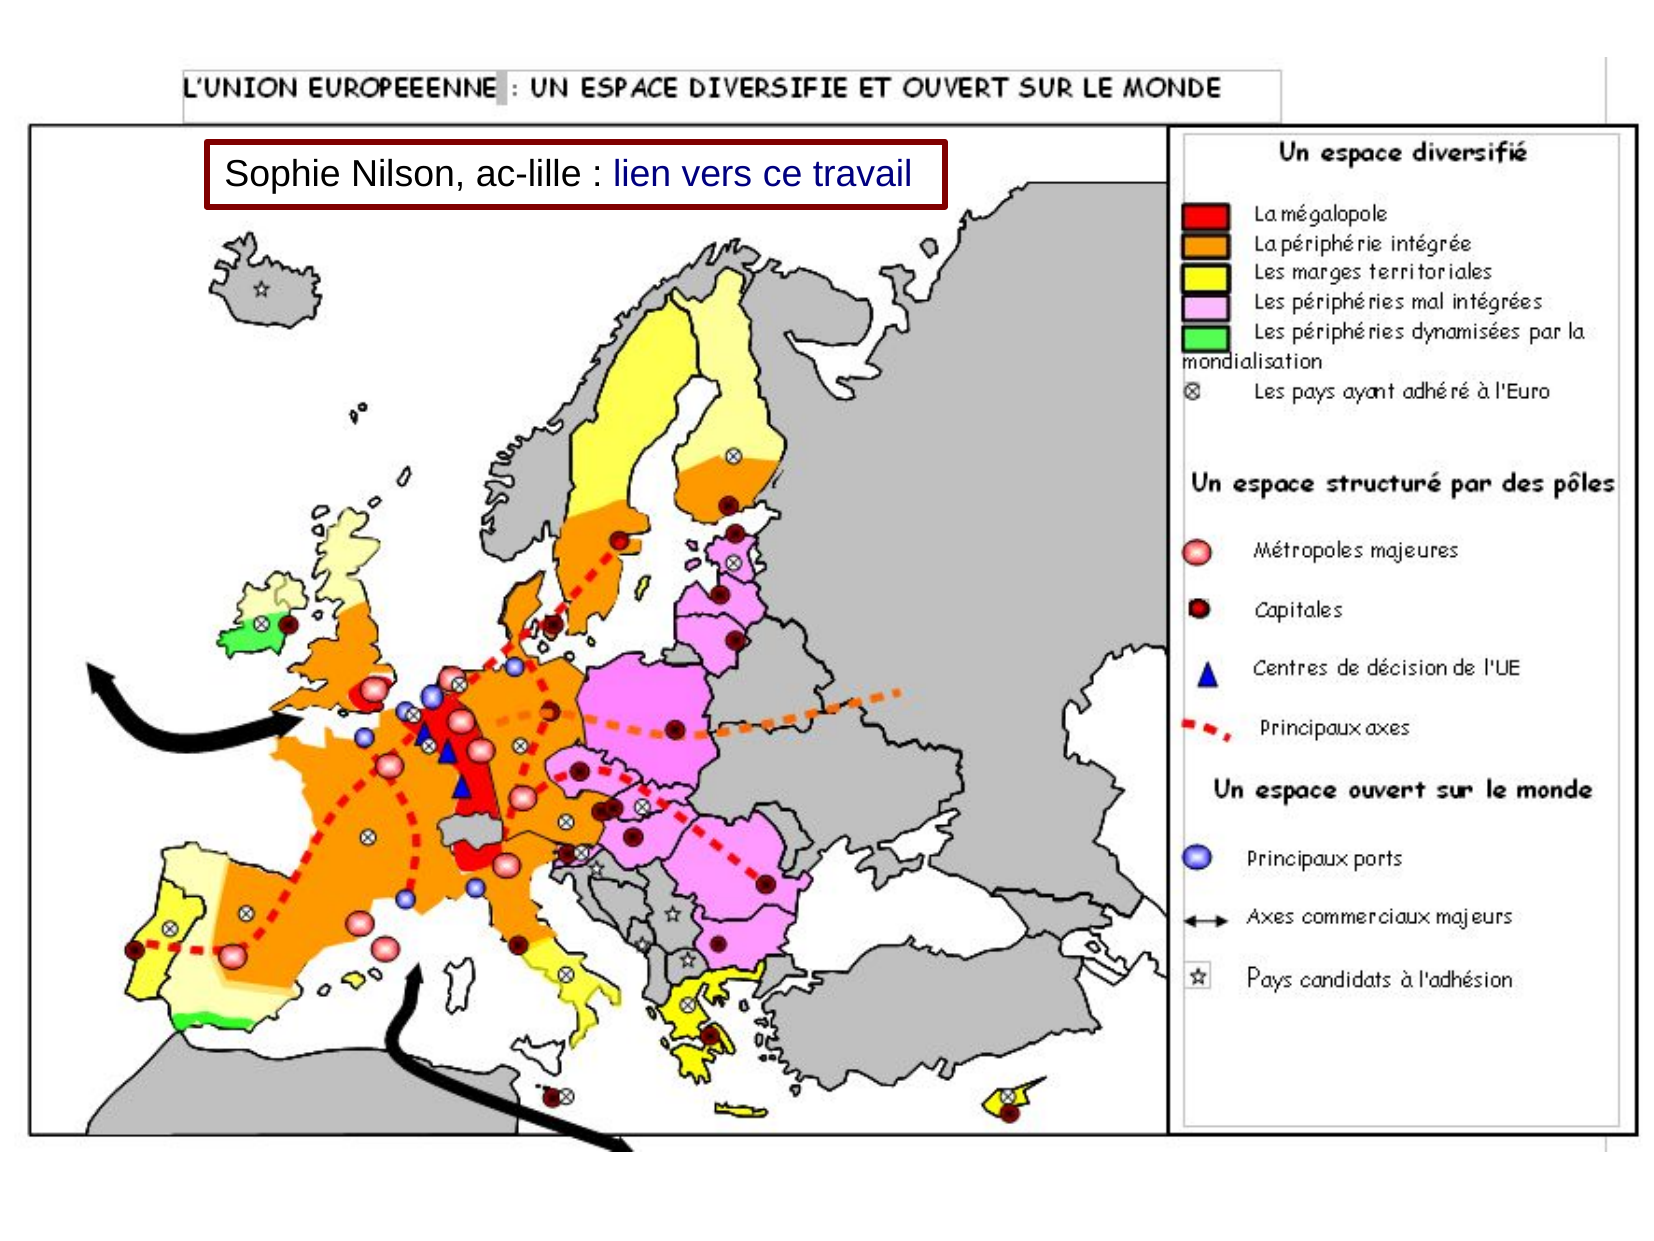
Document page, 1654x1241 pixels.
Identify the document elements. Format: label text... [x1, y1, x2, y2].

picture [0, 57, 1654, 1152]
text_box Sophie Nilson, ac-lille : lien vers ce travail [206, 141, 945, 207]
